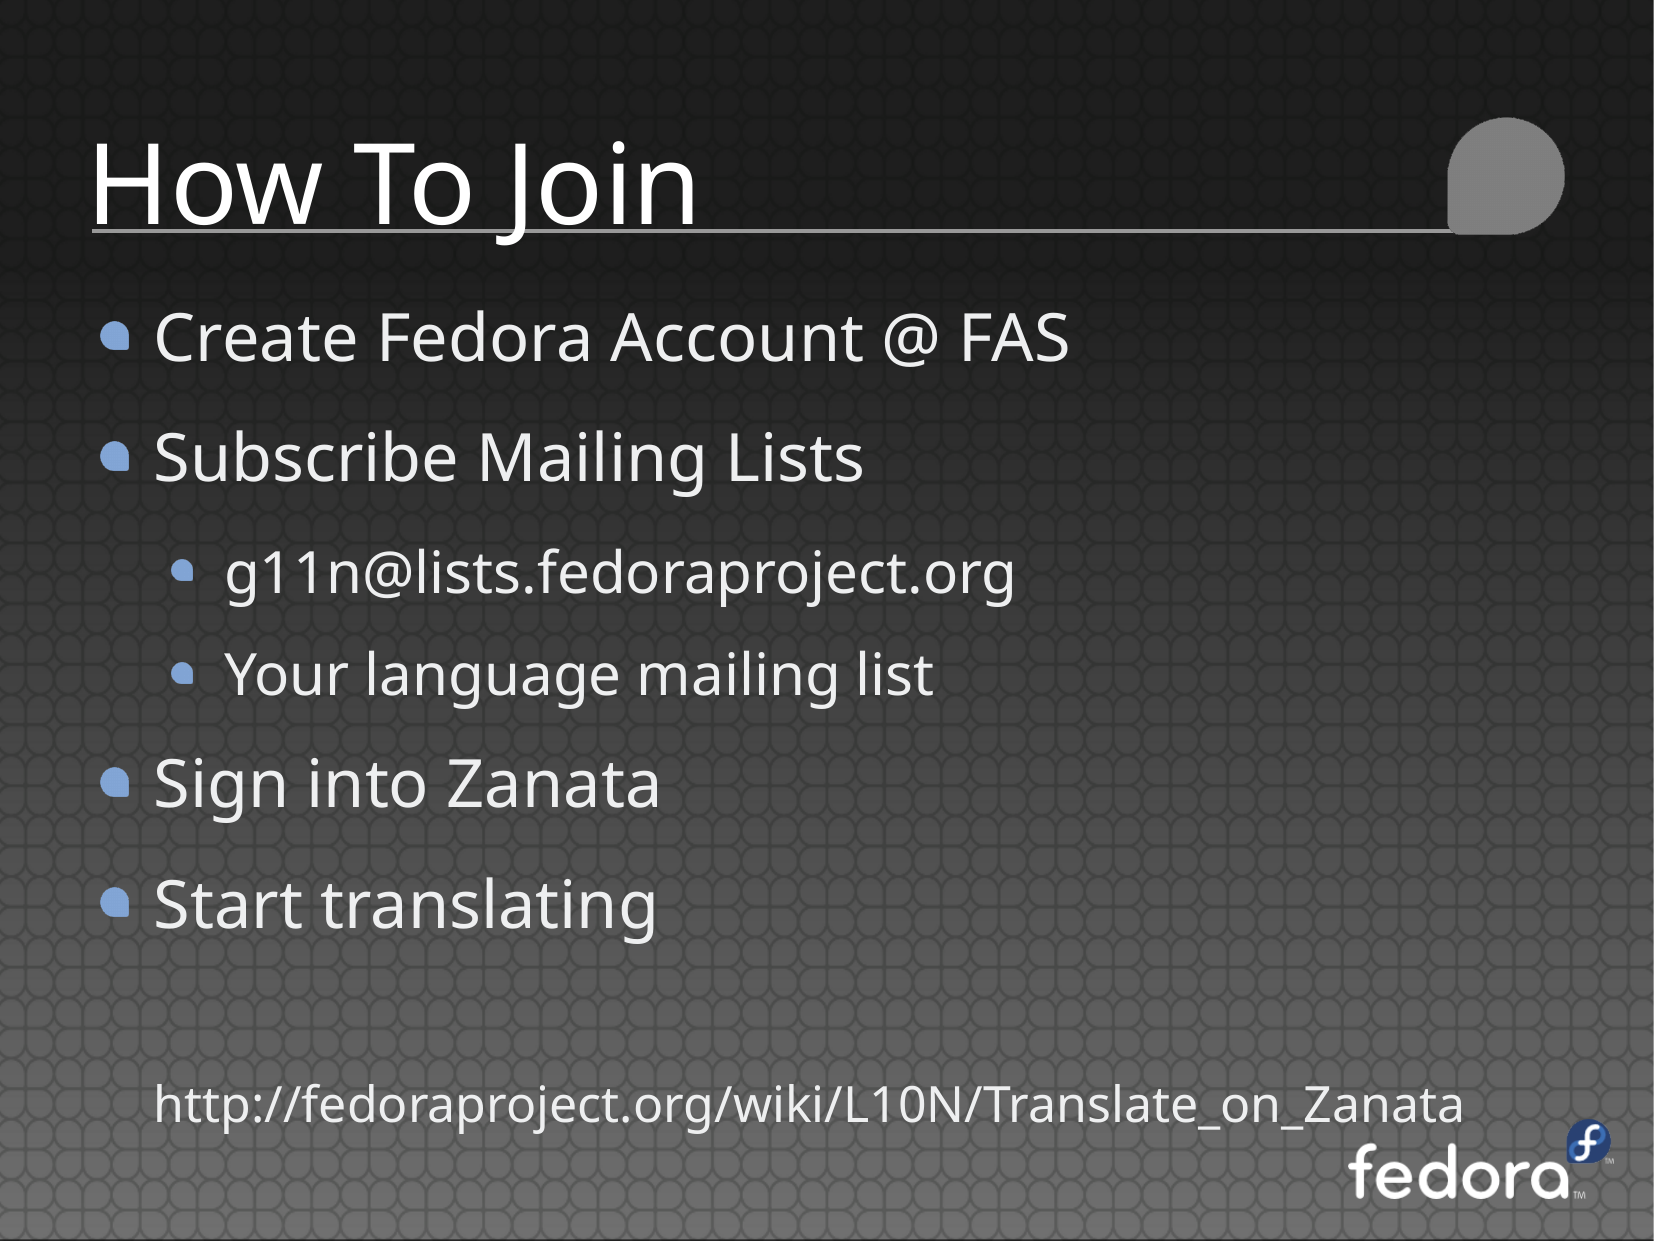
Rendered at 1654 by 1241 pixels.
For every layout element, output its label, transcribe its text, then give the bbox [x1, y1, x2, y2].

text_box [82, 290, 1571, 1010]
picture [0, 0, 1654, 1241]
list Create Fedora Account @ FAS Subscribe Mailing Lists g11n@lists.fedoraproject.org Your language mailing list Sign into Zanata Start translating http://fedoraproject.org/wiki/L10N/Translate_on_Zanata [82, 1010, 1571, 1132]
title How To Join [86, 112, 1576, 249]
